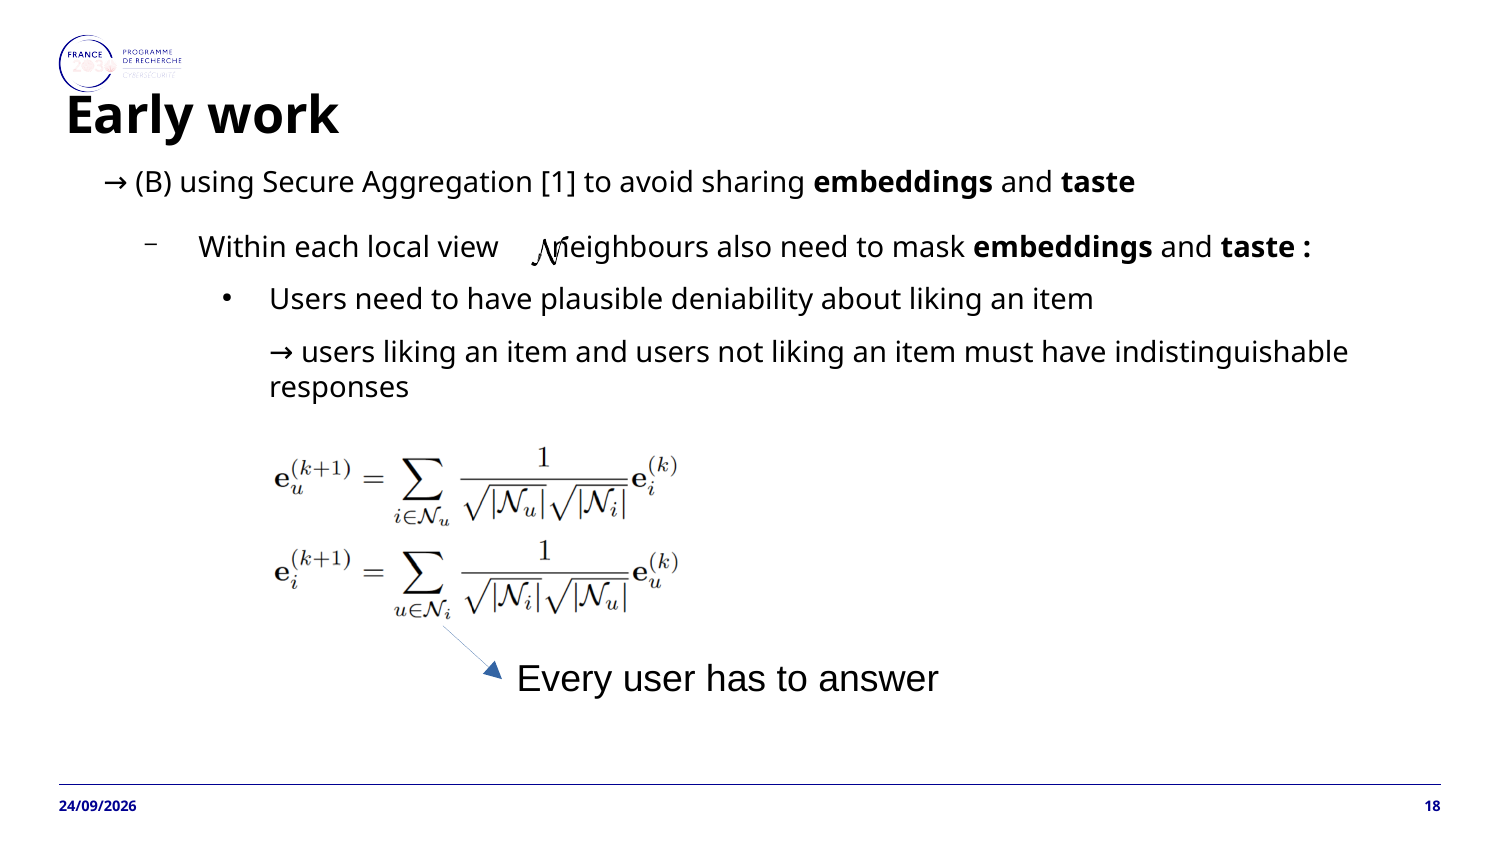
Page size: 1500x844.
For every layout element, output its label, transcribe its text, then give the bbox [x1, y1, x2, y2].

title Early work [65, 88, 1447, 178]
text_box Every user has to answer [501, 649, 1034, 709]
picture [265, 442, 680, 626]
picture [531, 236, 569, 266]
picture [46, 22, 194, 105]
slide_number 23 [1364, 784, 1441, 830]
slide_number 26/01/2024 [59, 784, 260, 830]
list → (B) using Secure Aggregation [1] to avoid sharing embeddings and taste Within each local view , neighbours also need to mask embeddings and taste : Users need to have plausible deniability about liking an item → users liking an item and users not liking an item must have indistinguishable responses [56, 88, 1439, 621]
